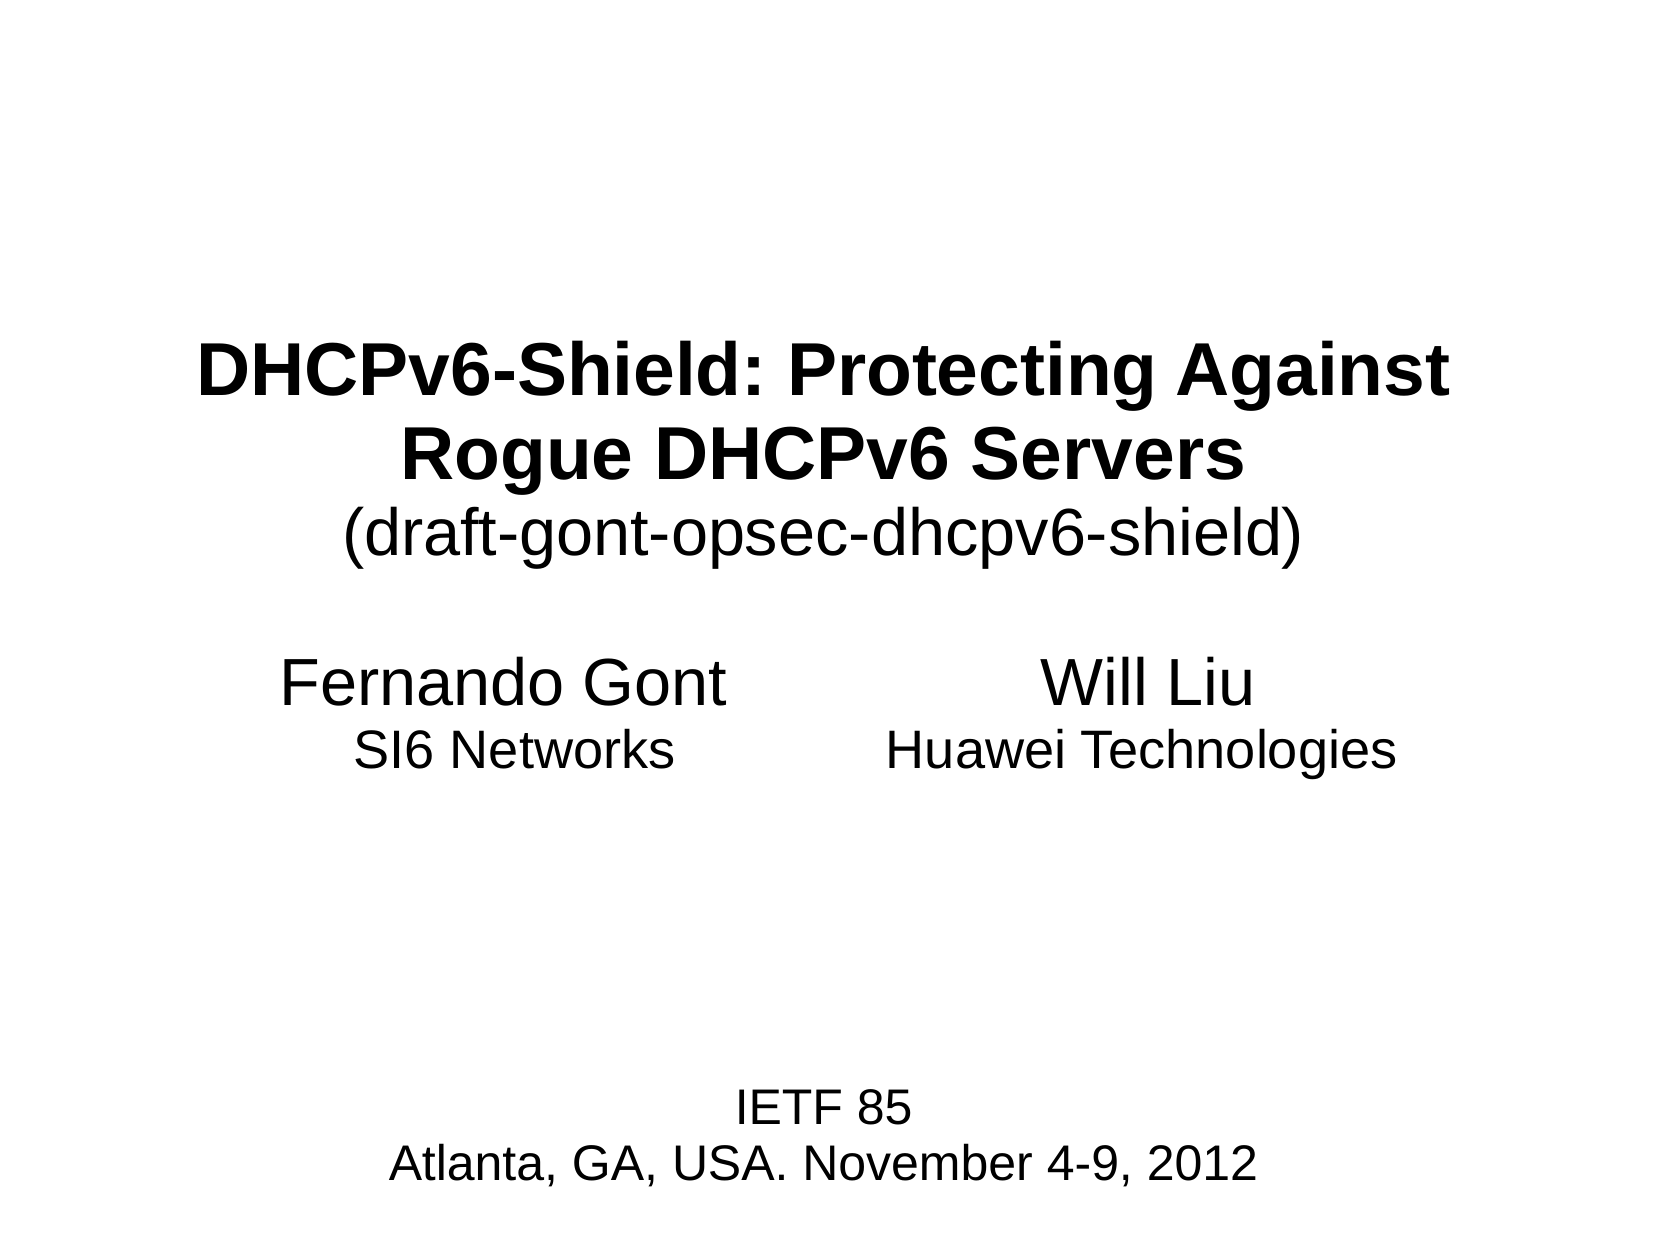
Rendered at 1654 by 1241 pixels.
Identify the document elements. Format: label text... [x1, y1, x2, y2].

subtitle DHCPv6-Shield: Protecting Against Rogue DHCPv6 Servers (draft-gont-opsec-dhcpv6-shield) Fernando Gont Will Liu SI6 Networks Huawei Technologies IETF 85 Atlanta, GA, USA. November 4-9, 2012 [79, 327, 1568, 1191]
